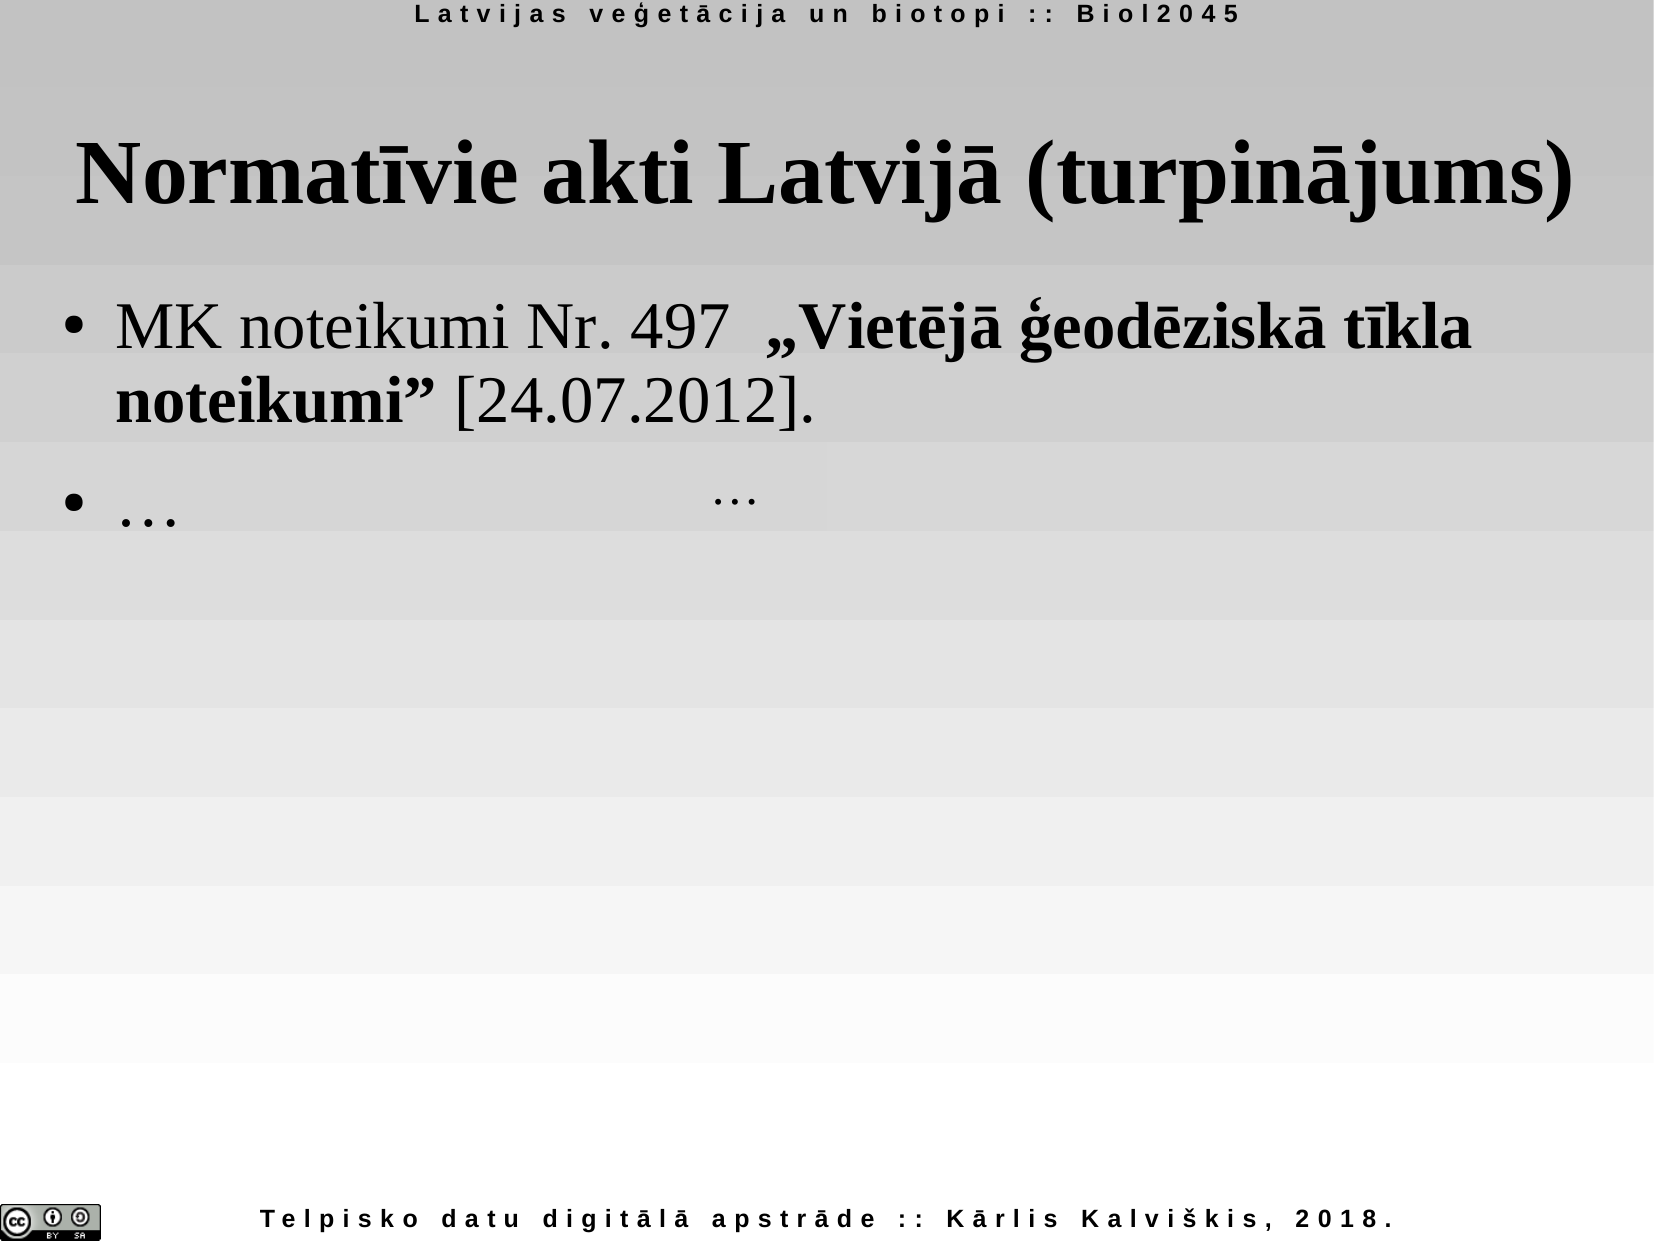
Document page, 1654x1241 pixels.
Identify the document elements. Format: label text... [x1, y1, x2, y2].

text_box … [713, 465, 777, 511]
list MK noteikumi Nr. 497 „Vietējā ģeodēziskā tīkla noteikumi” [24.07.2012]. … [44, 289, 1610, 1113]
title Normatīvie akti Latvijā (turpinājums) [29, 49, 1625, 296]
picture [0, 0, 1654, 1241]
